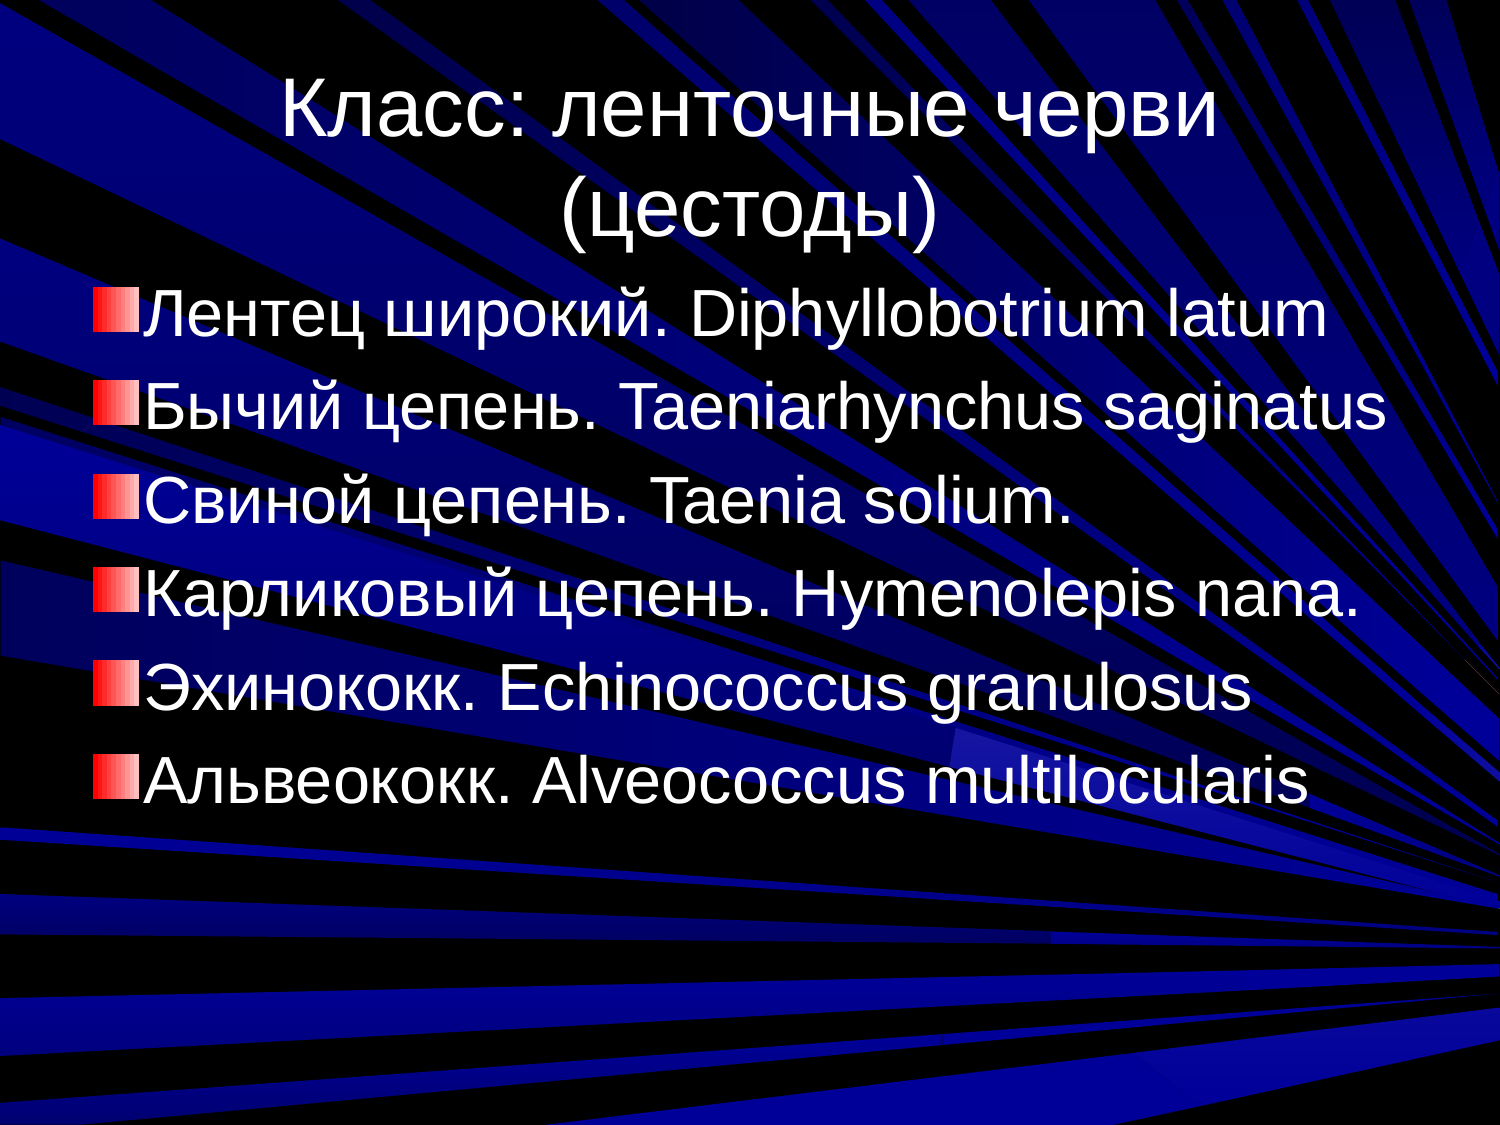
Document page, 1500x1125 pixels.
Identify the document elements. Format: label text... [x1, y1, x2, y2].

title Класс: ленточные черви (цестоды) [75, 45, 1425, 234]
list Лентец широкий. Diphyllobotrium latum Бычий цепень. Taeniarhynchus saginatus Свиной цепень. Taenia solium. Карликовый цепень. Hymenolepis nana. Эхинококк. Echinococcus granulosus Альвеококк. Alveococcus multilocularis [75, 262, 1425, 1006]
